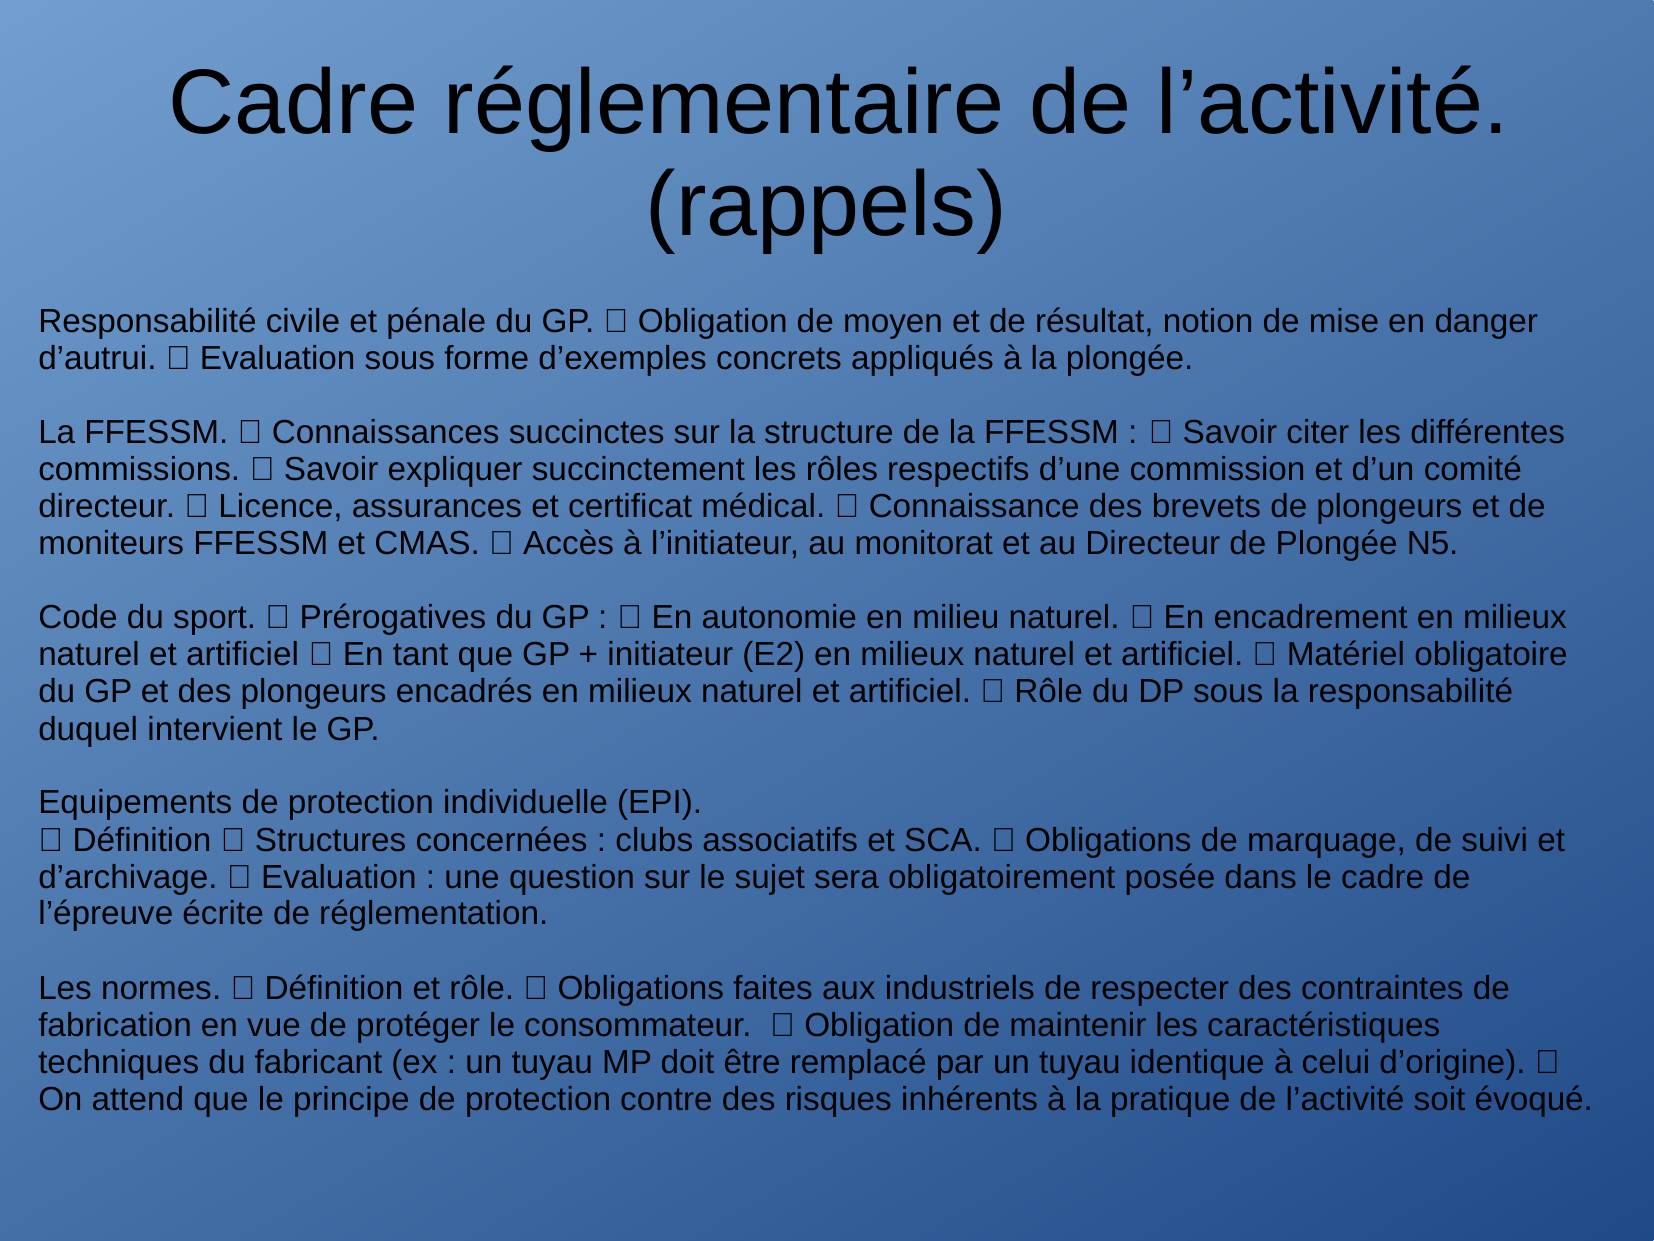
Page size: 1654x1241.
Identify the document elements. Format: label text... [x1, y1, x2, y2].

text_box Responsabilité civile et pénale du GP.  Obligation de moyen et de résultat, notion de mise en danger d’autrui.  Evaluation sous forme d’exemples concrets appliqués à la plongée. La FFESSM.  Connaissances succinctes sur la structure de la FFESSM :  Savoir citer les différentes commissions.  Savoir expliquer succinctement les rôles respectifs d’une commission et d’un comité directeur.  Licence, assurances et certificat médical.  Connaissance des brevets de plongeurs et de moniteurs FFESSM et CMAS.  Accès à l’initiateur, au monitorat et au Directeur de Plongée N5. Code du sport.  Prérogatives du GP :  En autonomie en milieu naturel.  En encadrement en milieux naturel et artificiel  En tant que GP + initiateur (E2) en milieux naturel et artificiel.  Matériel obligatoire du GP et des plongeurs encadrés en milieux naturel et artificiel.  Rôle du DP sous la responsabilité duquel intervient le GP. Equipements de protection individuelle (EPI).  Définition  Structures concernées : clubs associatifs et SCA.  Obligations de marquage, de suivi et d’archivage.  Evaluation : une question sur le sujet sera obligatoirement posée dans le cadre de l’épreuve écrite de réglementation. Les normes.  Définition et rôle.  Obligations faites aux industriels de respecter des contraintes de fabrication en vue de protéger le consommateur.  Obligation de maintenir les caractéristiques techniques du fabricant (ex : un tuyau MP doit être remplacé par un tuyau identique à celui d’origine).  On attend que le principe de protection contre des risques inhérents à la pratique de l’activité soit évoqué. [23, 295, 1619, 1208]
title Cadre réglementaire de l’activité. (rappels) [82, 49, 1571, 257]
